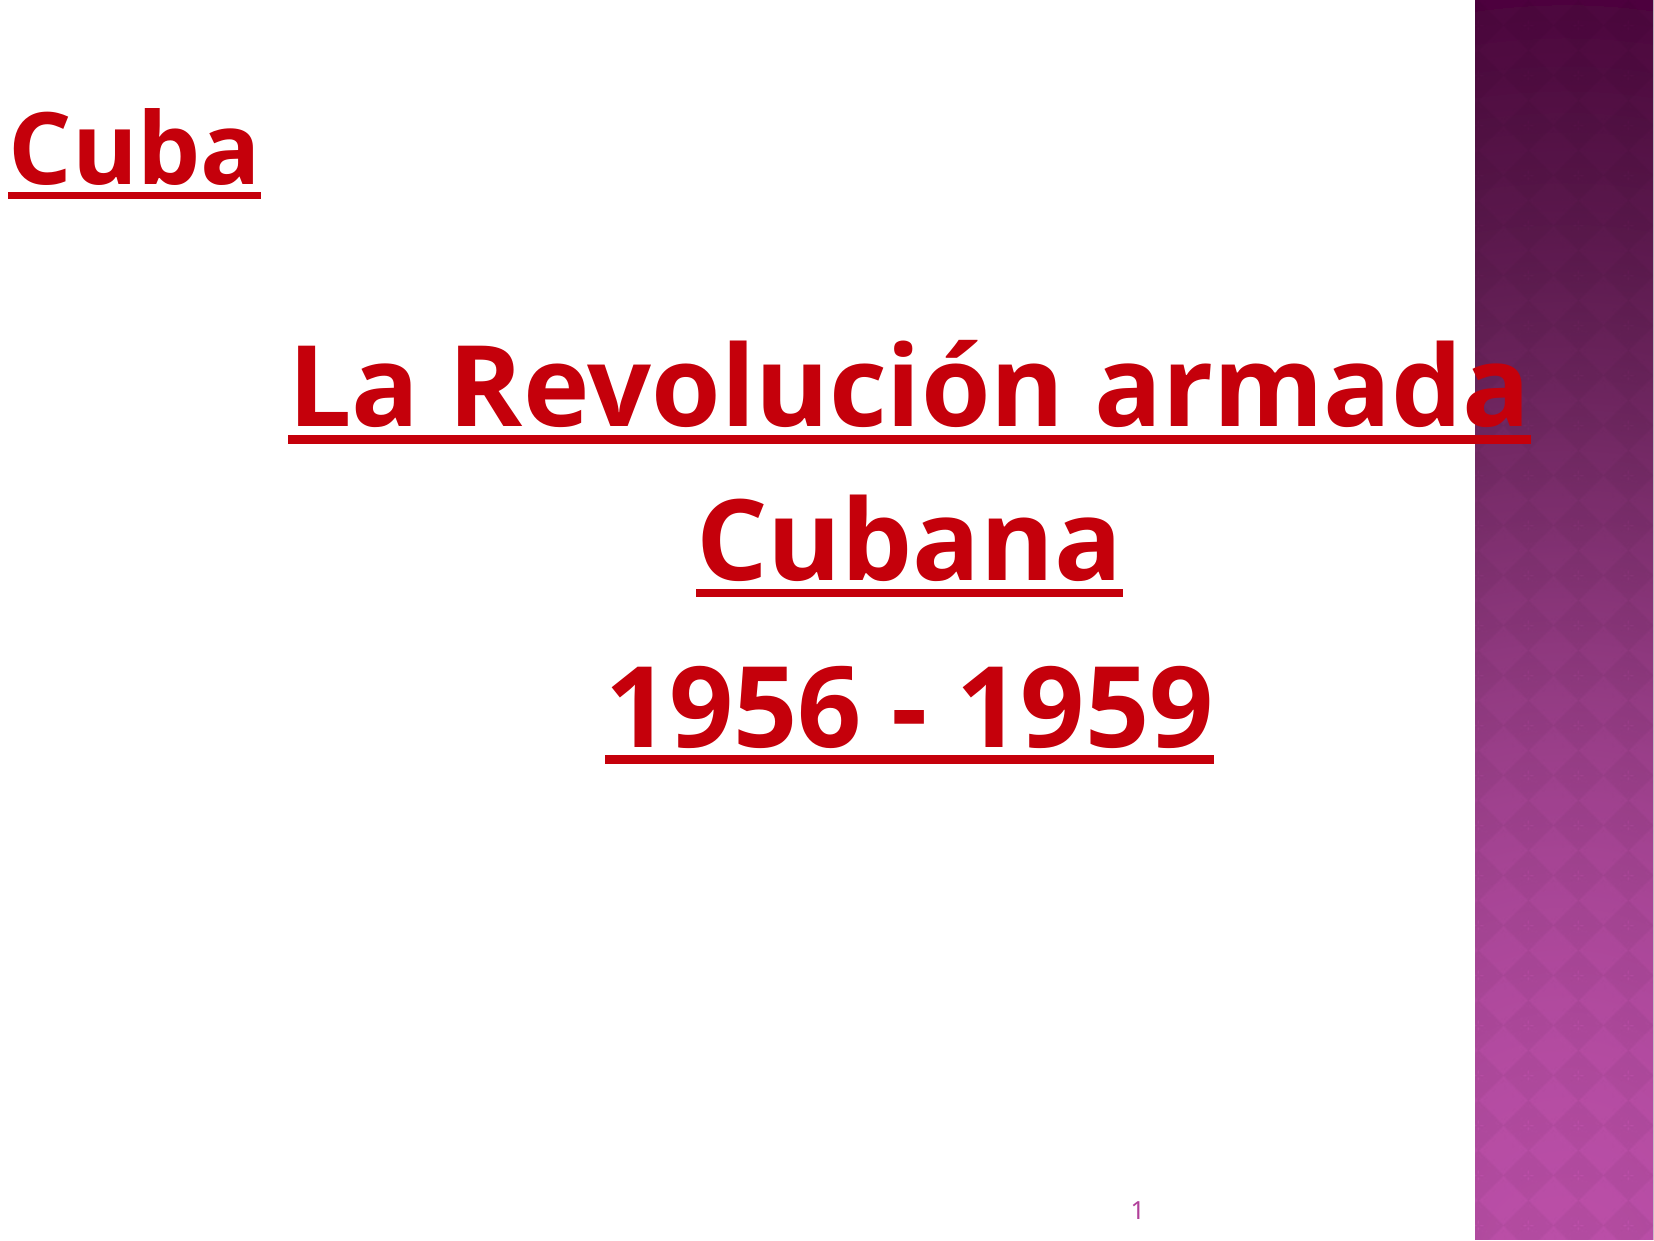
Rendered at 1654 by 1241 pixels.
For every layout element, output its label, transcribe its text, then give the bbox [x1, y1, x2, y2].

picture [1474, 0, 1654, 325]
picture [1474, 762, 1654, 1241]
title Cuba [0, 93, 1489, 214]
text_box <numéro> [1130, 1185, 1237, 1227]
subtitle La Revolución armada Cubana 1956 - 1959 [165, 325, 1654, 762]
